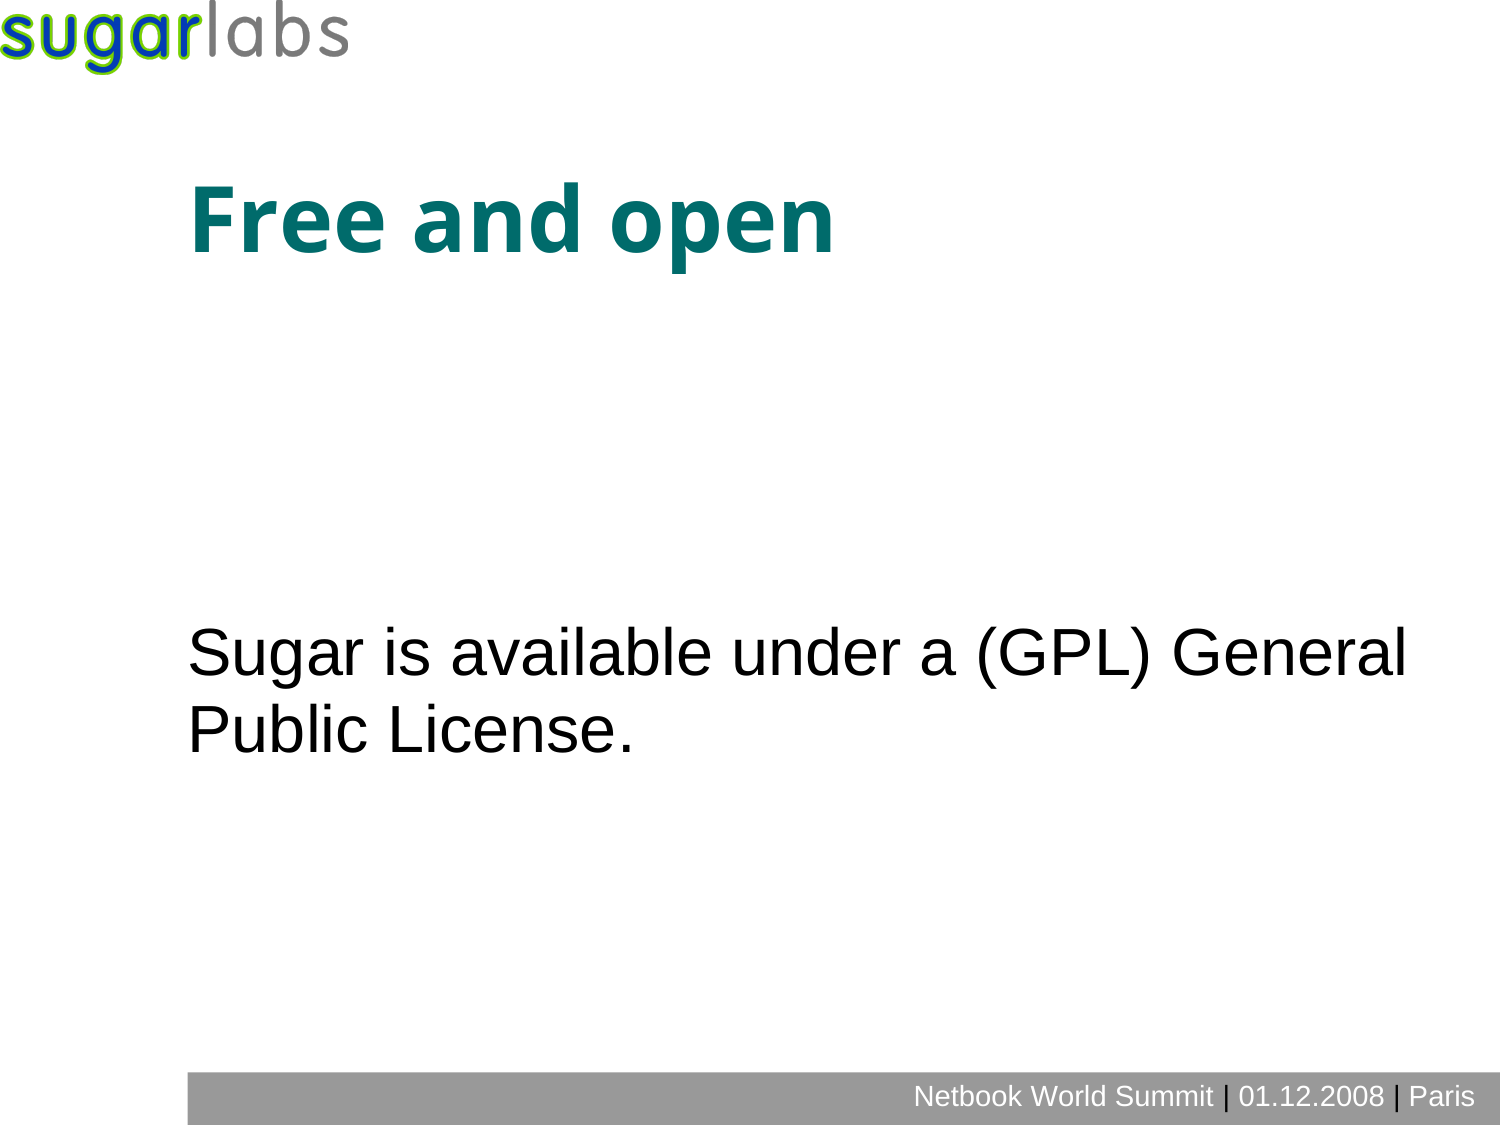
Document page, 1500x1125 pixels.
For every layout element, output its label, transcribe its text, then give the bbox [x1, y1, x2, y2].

title Free and open [187, 75, 1500, 338]
picture [0, 0, 348, 75]
subtitle Sugar is available under a (GPL) General Public License. [187, 344, 1425, 1035]
